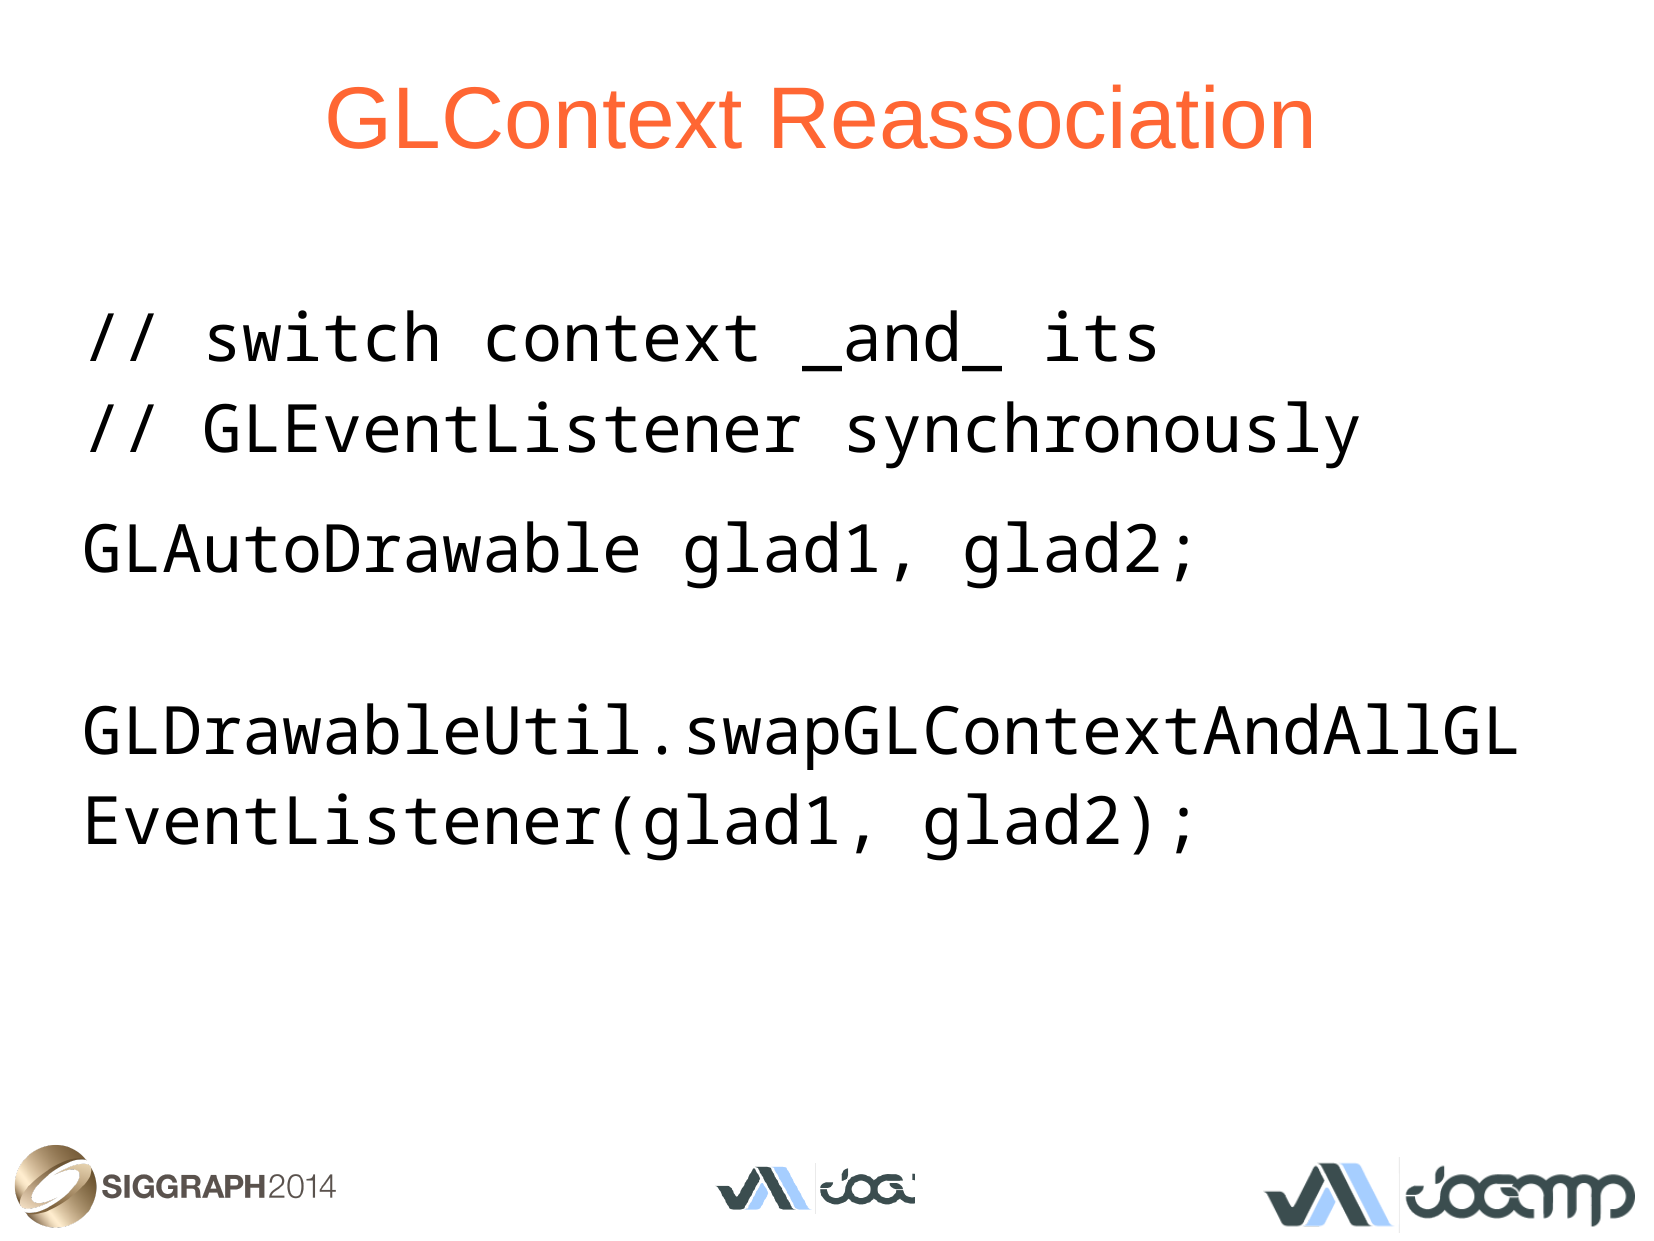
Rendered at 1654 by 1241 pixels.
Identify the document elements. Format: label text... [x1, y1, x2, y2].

picture [1262, 1157, 1635, 1233]
picture [7, 1133, 343, 1239]
list // switch context _and_ its // GLEventListener synchronously GLAutoDrawable glad1, glad2; GLDrawableUtil.swapGLContextAndAllGLEventListener(glad1, glad2); [82, 290, 1538, 1010]
picture [714, 1163, 916, 1214]
title GLContext Reassociation [68, 49, 1576, 188]
